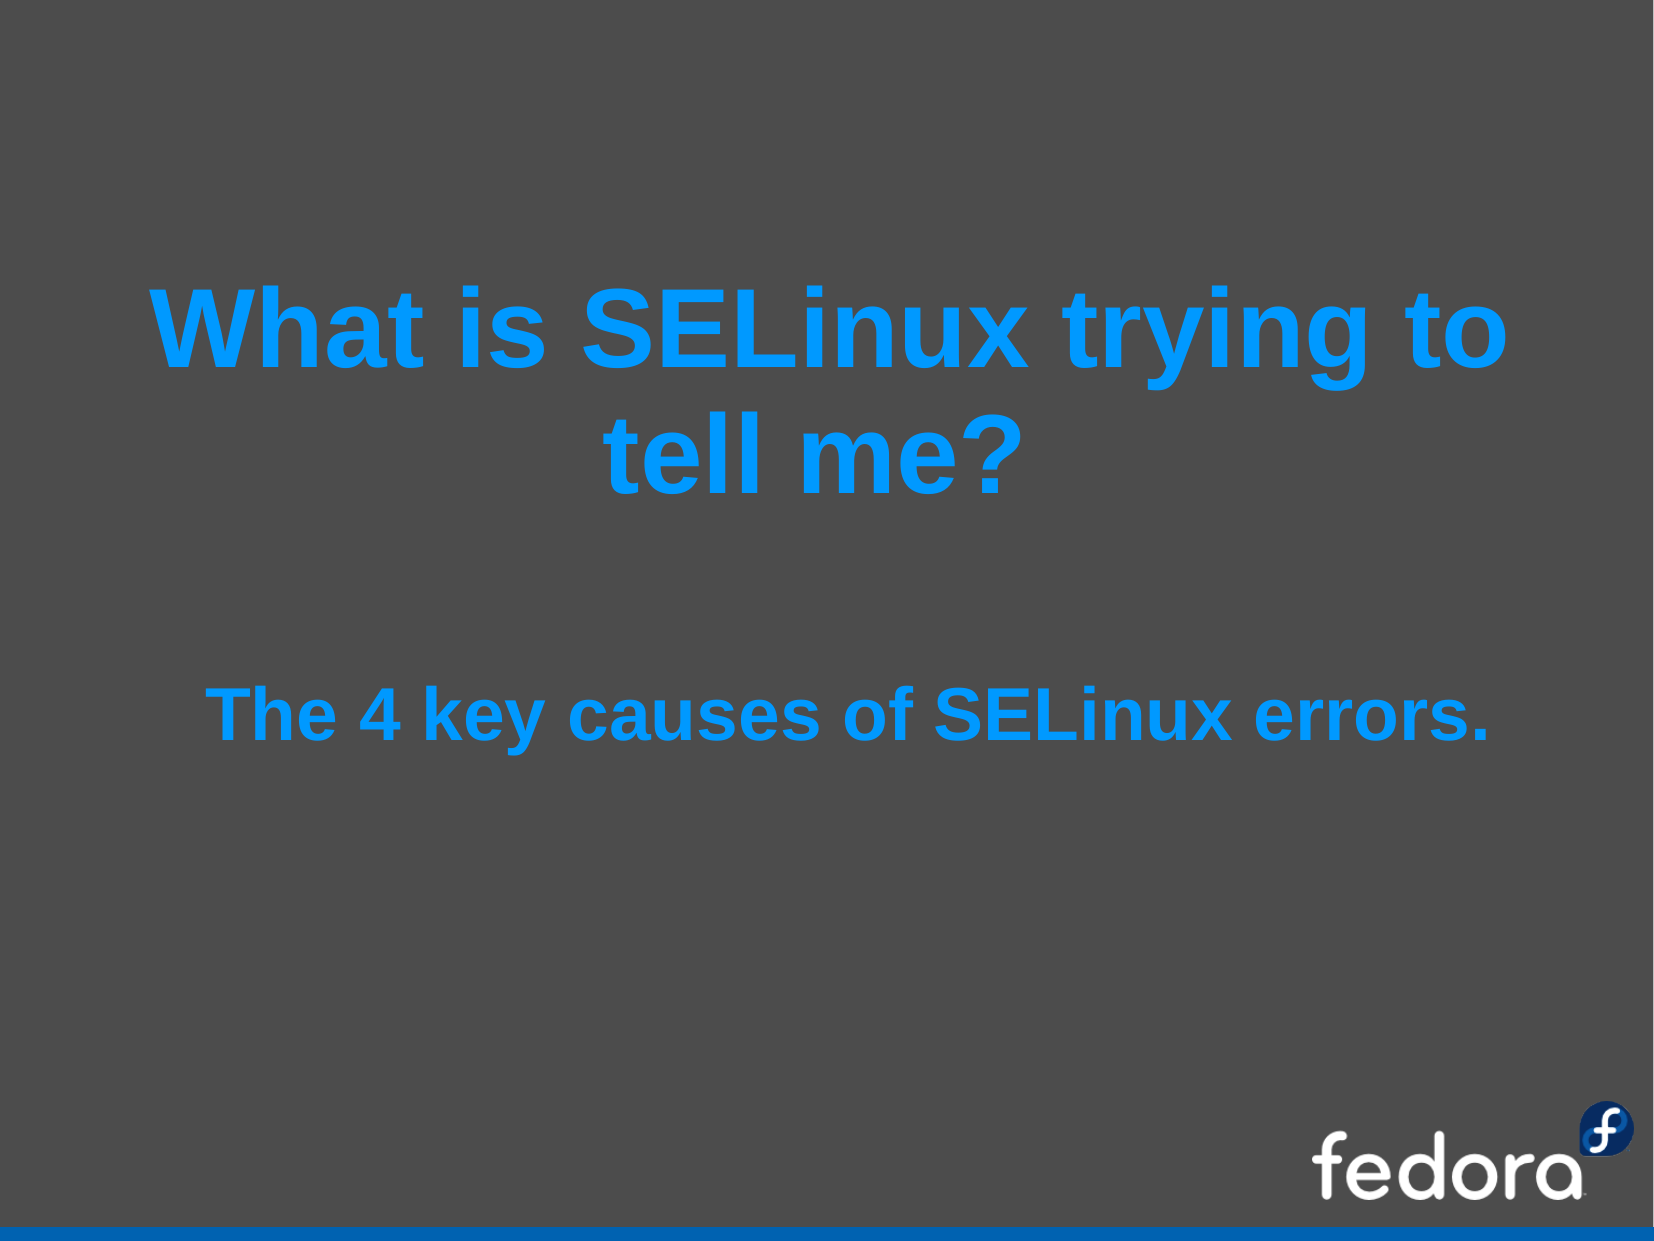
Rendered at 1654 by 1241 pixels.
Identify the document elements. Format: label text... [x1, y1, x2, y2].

title What is SELinux trying to tell me? [86, 265, 1576, 517]
title The 4 key causes of SELinux errors. [104, 618, 1593, 811]
picture [1312, 1101, 1634, 1200]
